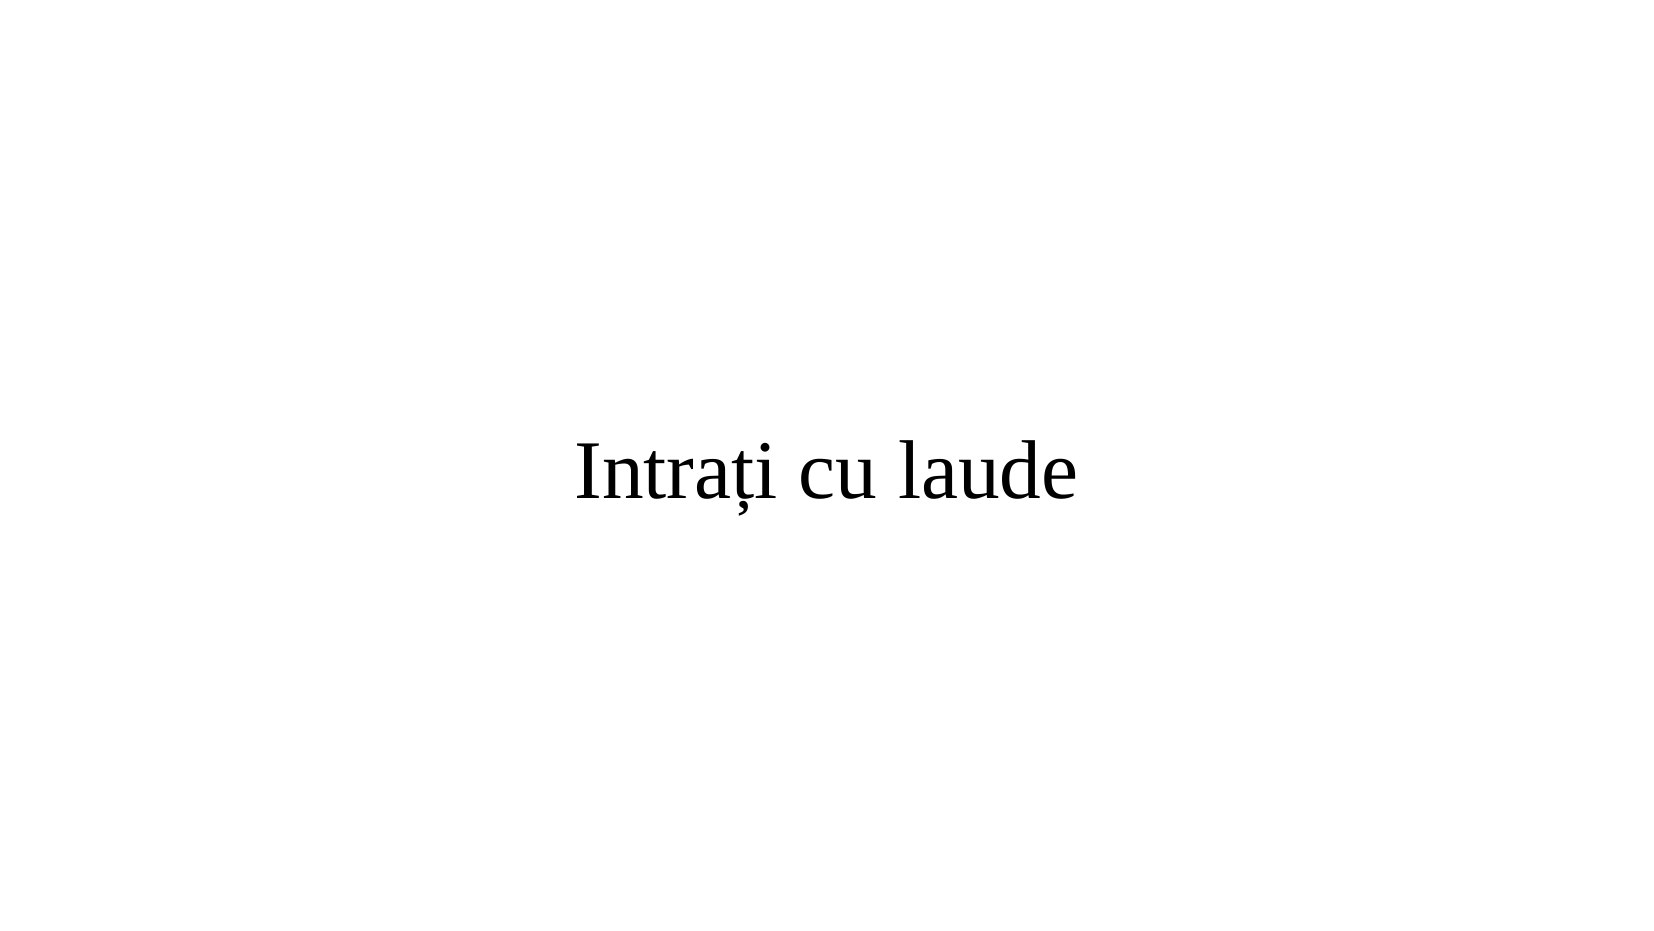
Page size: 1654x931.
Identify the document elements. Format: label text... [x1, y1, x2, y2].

title Intrați cu laude [165, 392, 1489, 549]
